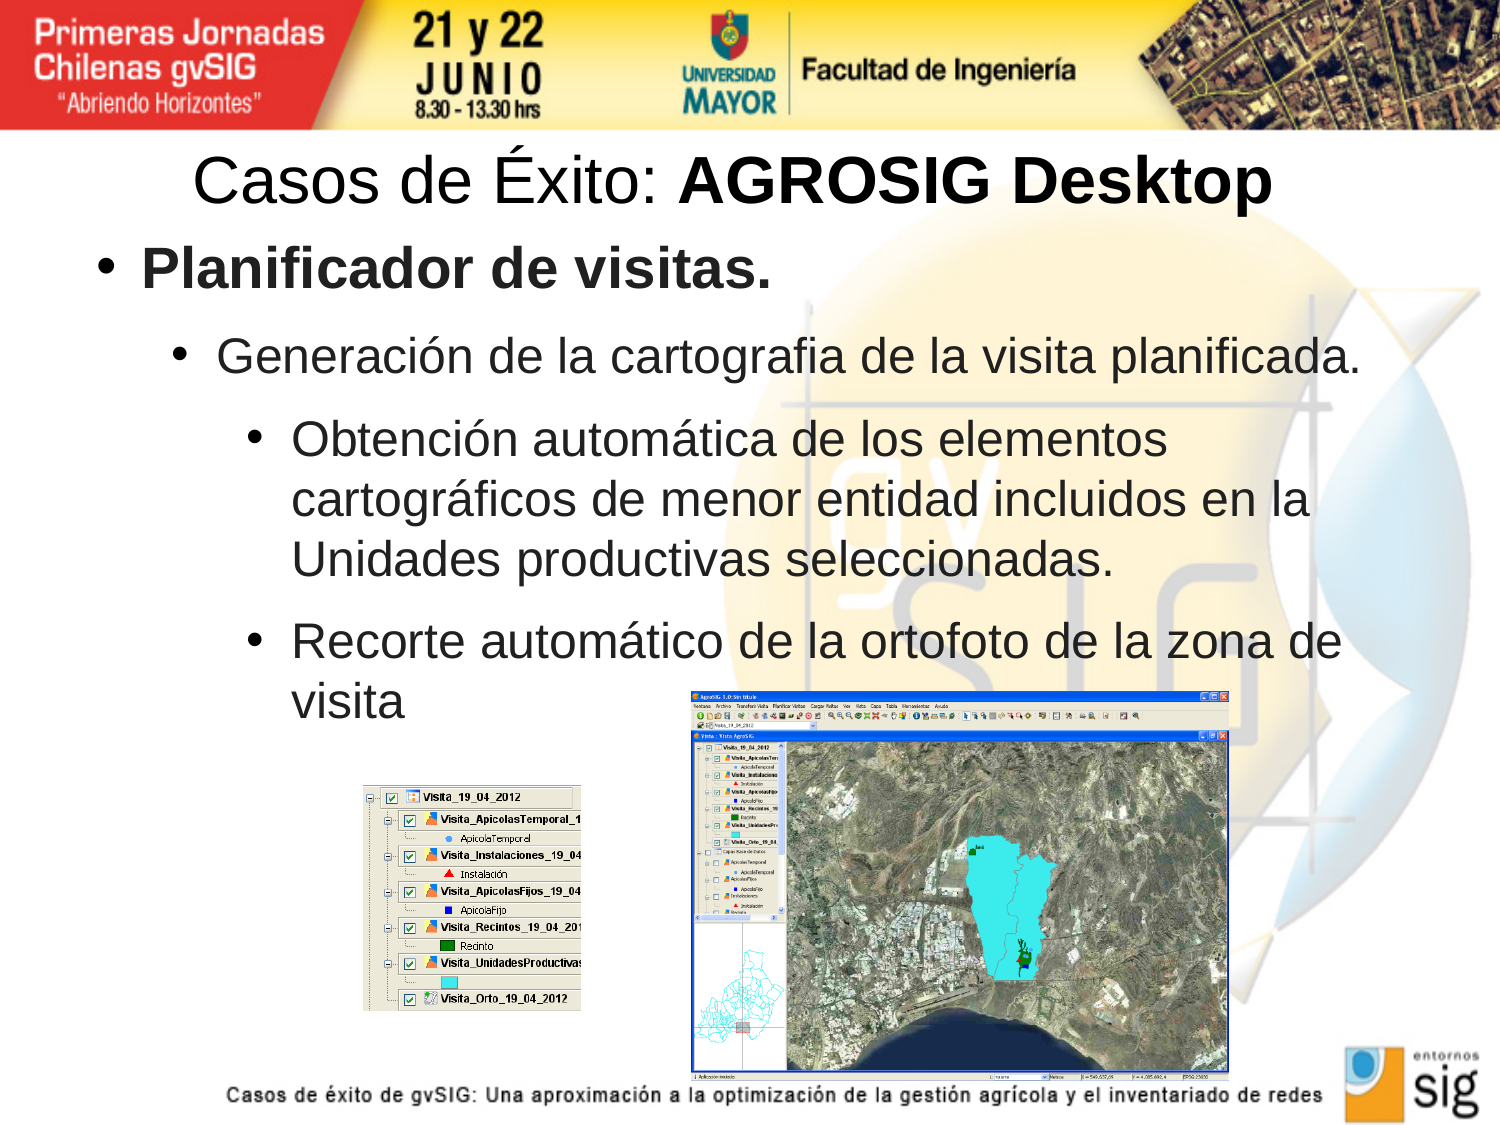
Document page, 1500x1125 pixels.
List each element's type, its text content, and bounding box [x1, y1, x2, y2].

list Planificador de visitas. Generación de la cartografia de la visita planificada. Obtención automática de los elementos cartográficos de menor entidad incluidos en la Unidades productivas seleccionadas. Recorte automático de la ortofoto de la zona de visita [70, 222, 1425, 970]
picture [0, 0, 1500, 1125]
title Casos de Éxito: AGROSIG Desktop [58, 93, 1409, 261]
